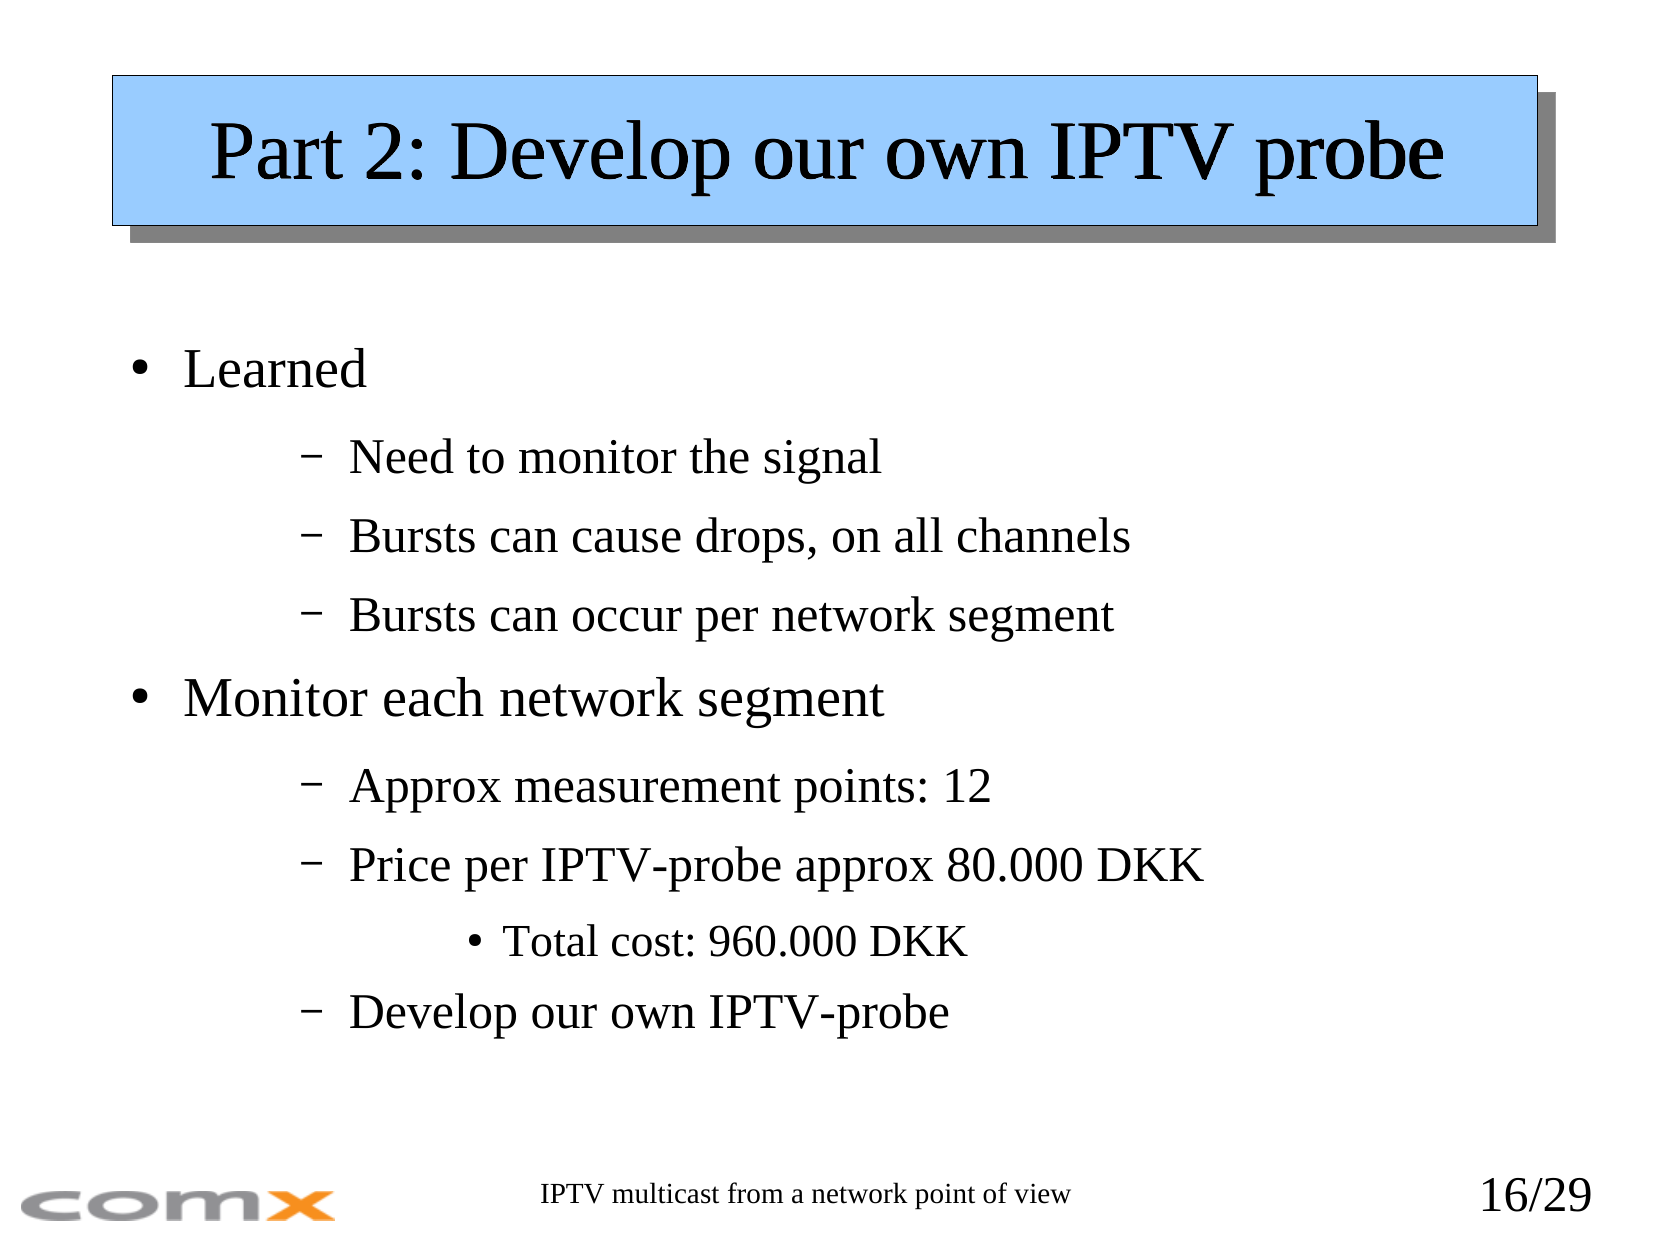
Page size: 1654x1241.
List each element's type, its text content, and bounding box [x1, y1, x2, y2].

list Learned Need to monitor the signal Bursts can cause drops, on all channels Bursts can occur per network segment Monitor each network segment Approx measurement points: 12 Price per IPTV-probe approx 80.000 DKK Total cost: 960.000 DKK Develop our own IPTV-probe [112, 337, 1538, 1126]
title Part 2: Develop our own IPTV probe [116, 75, 1538, 226]
picture [21, 1191, 335, 1221]
